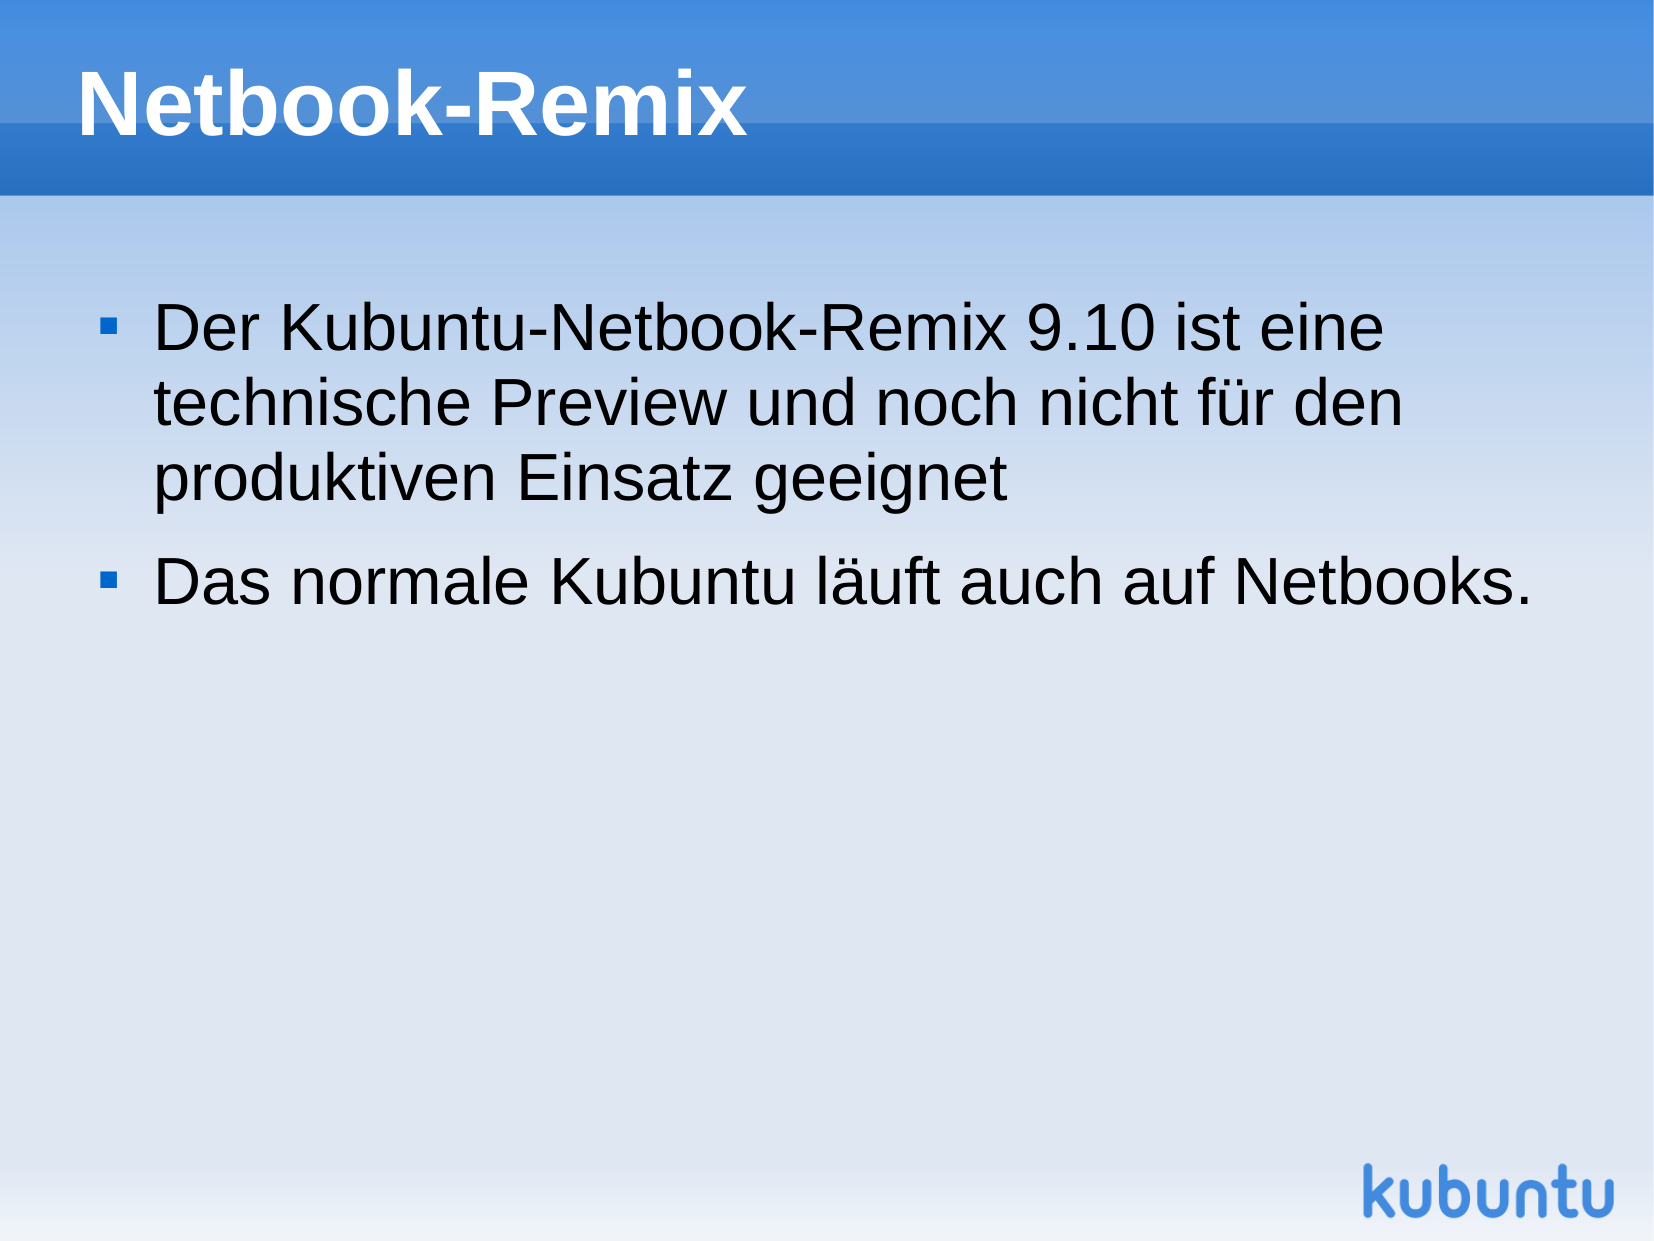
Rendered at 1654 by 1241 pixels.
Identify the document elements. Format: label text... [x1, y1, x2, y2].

list Der Kubuntu-Netbook-Remix 9.10 ist eine technische Preview und noch nicht für den produktiven Einsatz geeignet Das normale Kubuntu läuft auch auf Netbooks. [82, 290, 1571, 1094]
title Netbook-Remix [76, 7, 1565, 200]
picture [0, 0, 1654, 1241]
